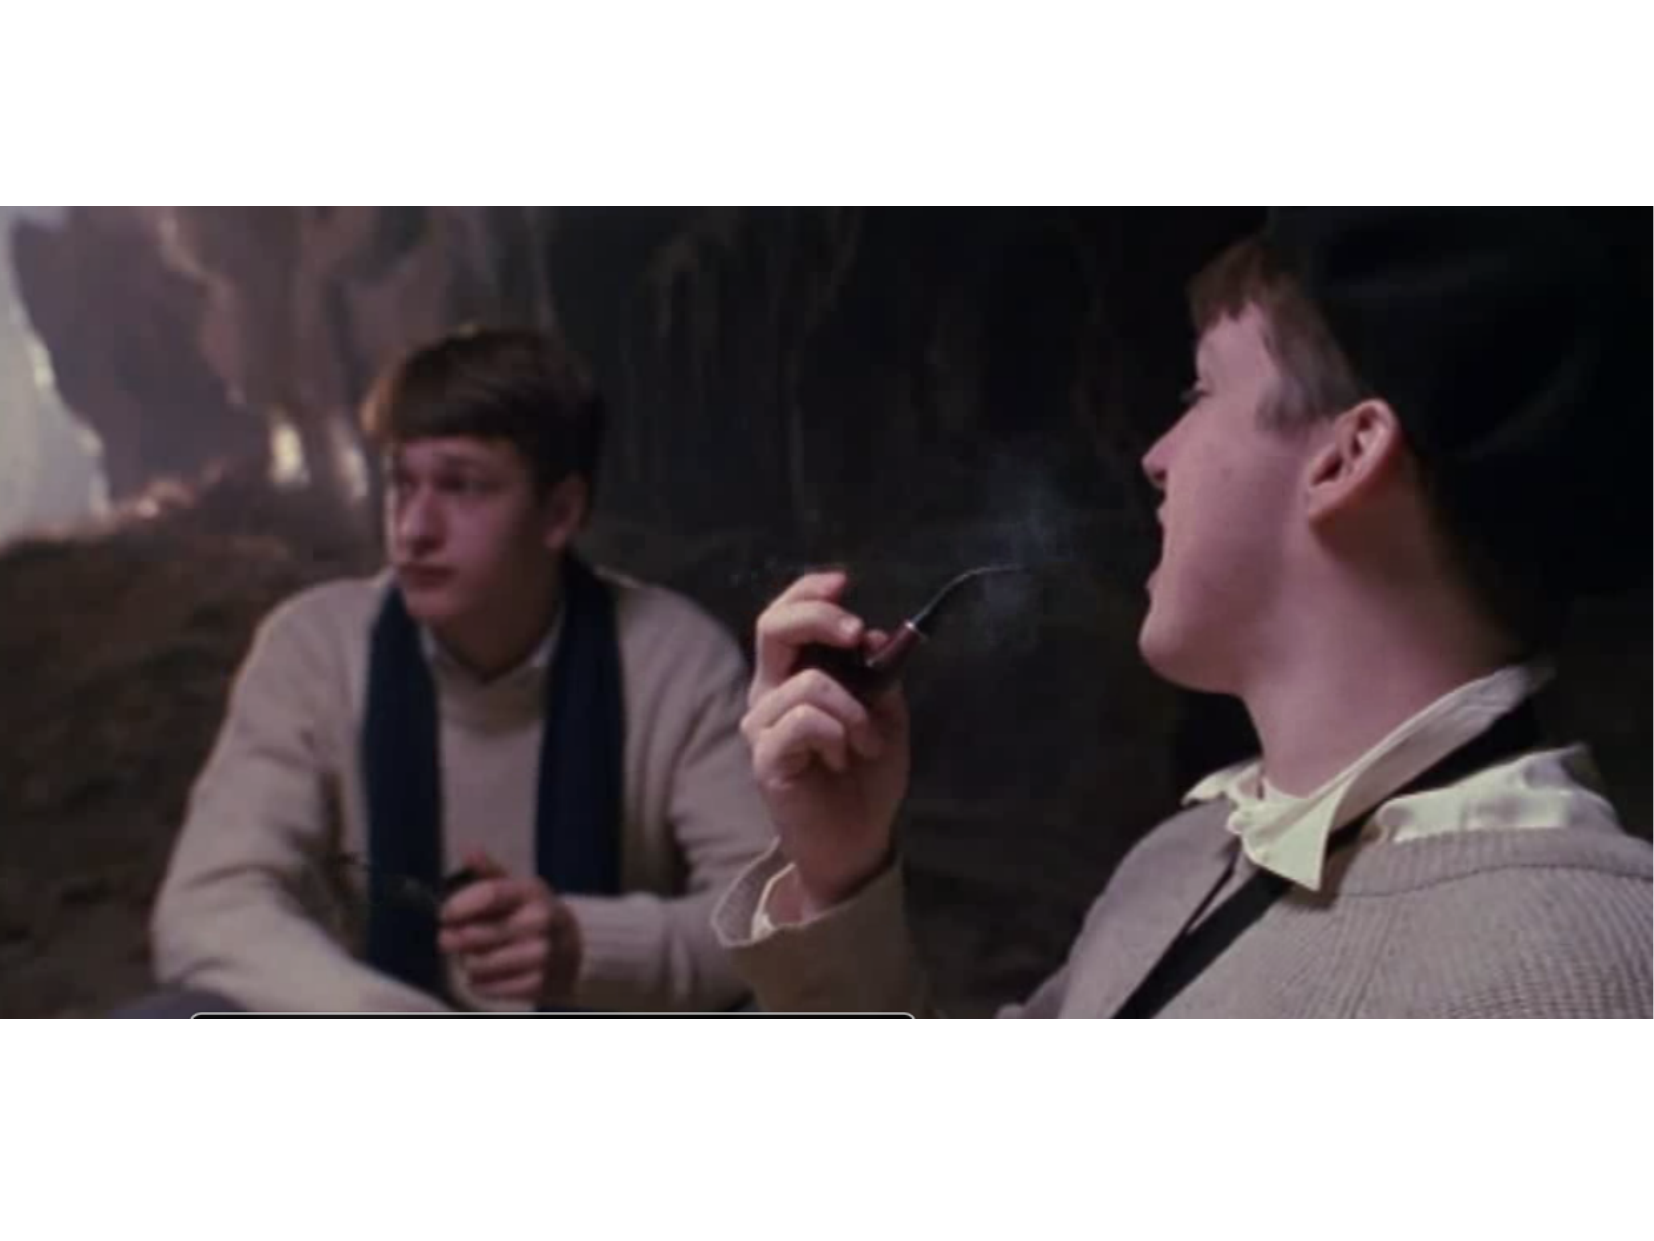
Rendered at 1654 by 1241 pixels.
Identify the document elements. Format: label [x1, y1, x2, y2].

picture [0, 206, 1654, 1019]
